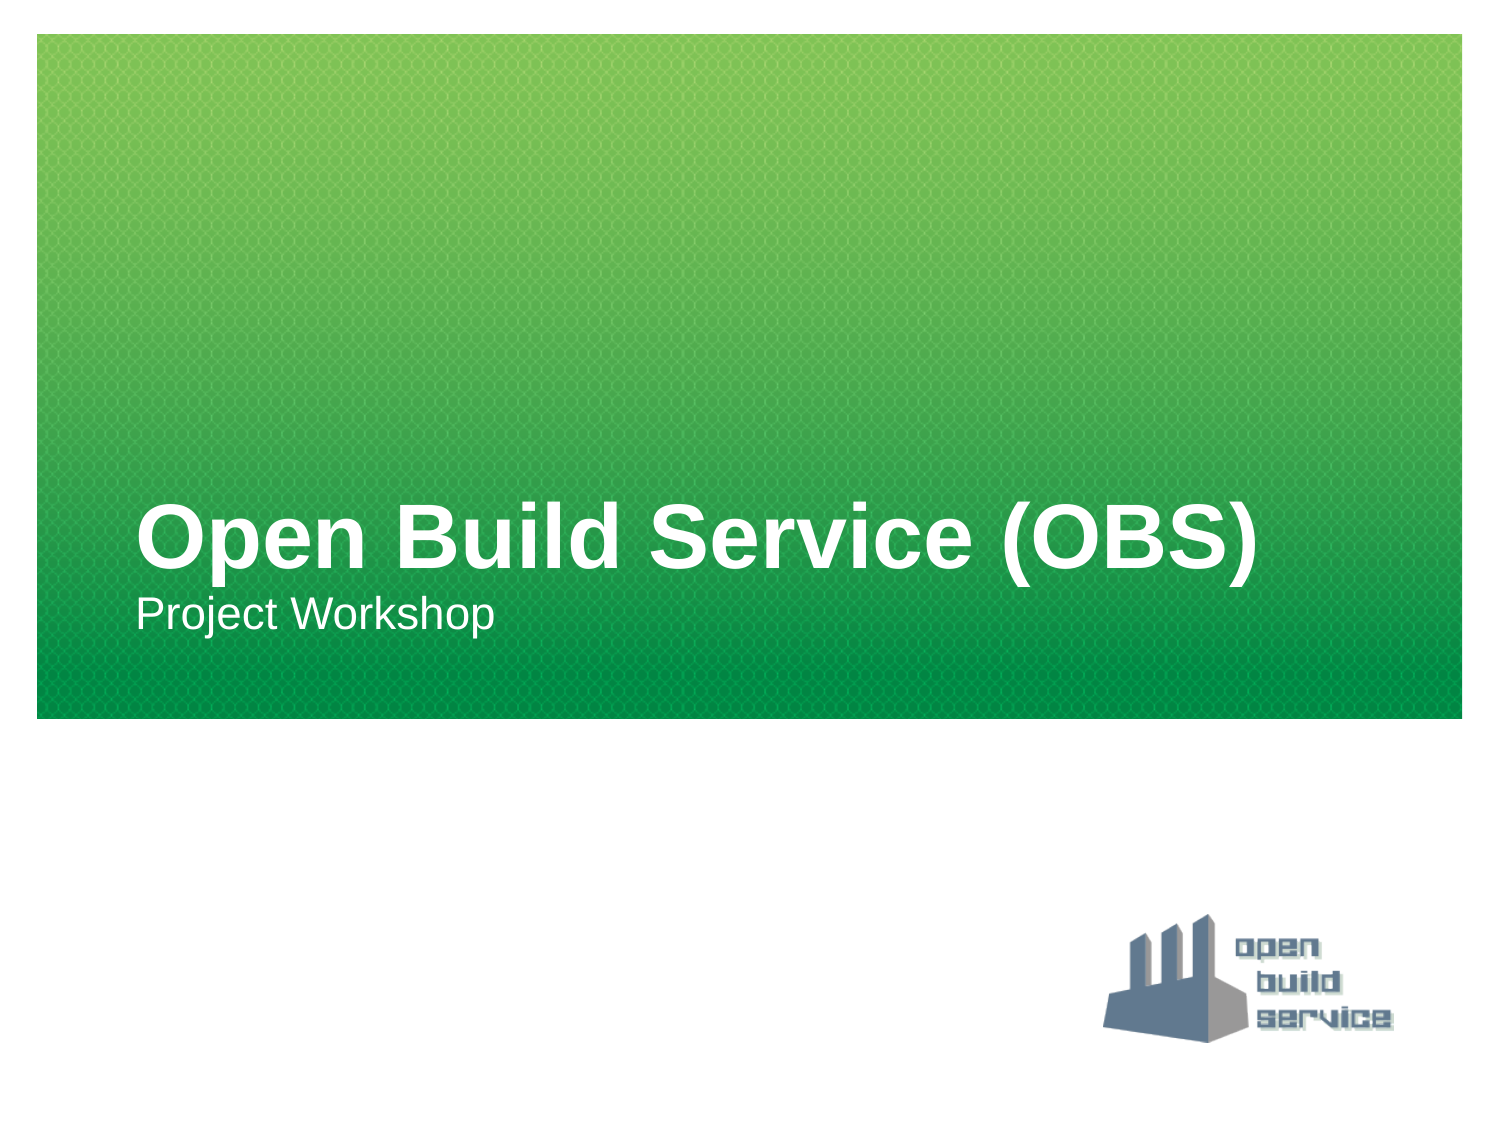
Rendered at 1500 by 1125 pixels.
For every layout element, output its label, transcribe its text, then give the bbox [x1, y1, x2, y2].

picture [37, 34, 1463, 719]
picture [1103, 914, 1394, 1043]
title Open Build Service (OBS) Project Workshop [135, 388, 1409, 640]
